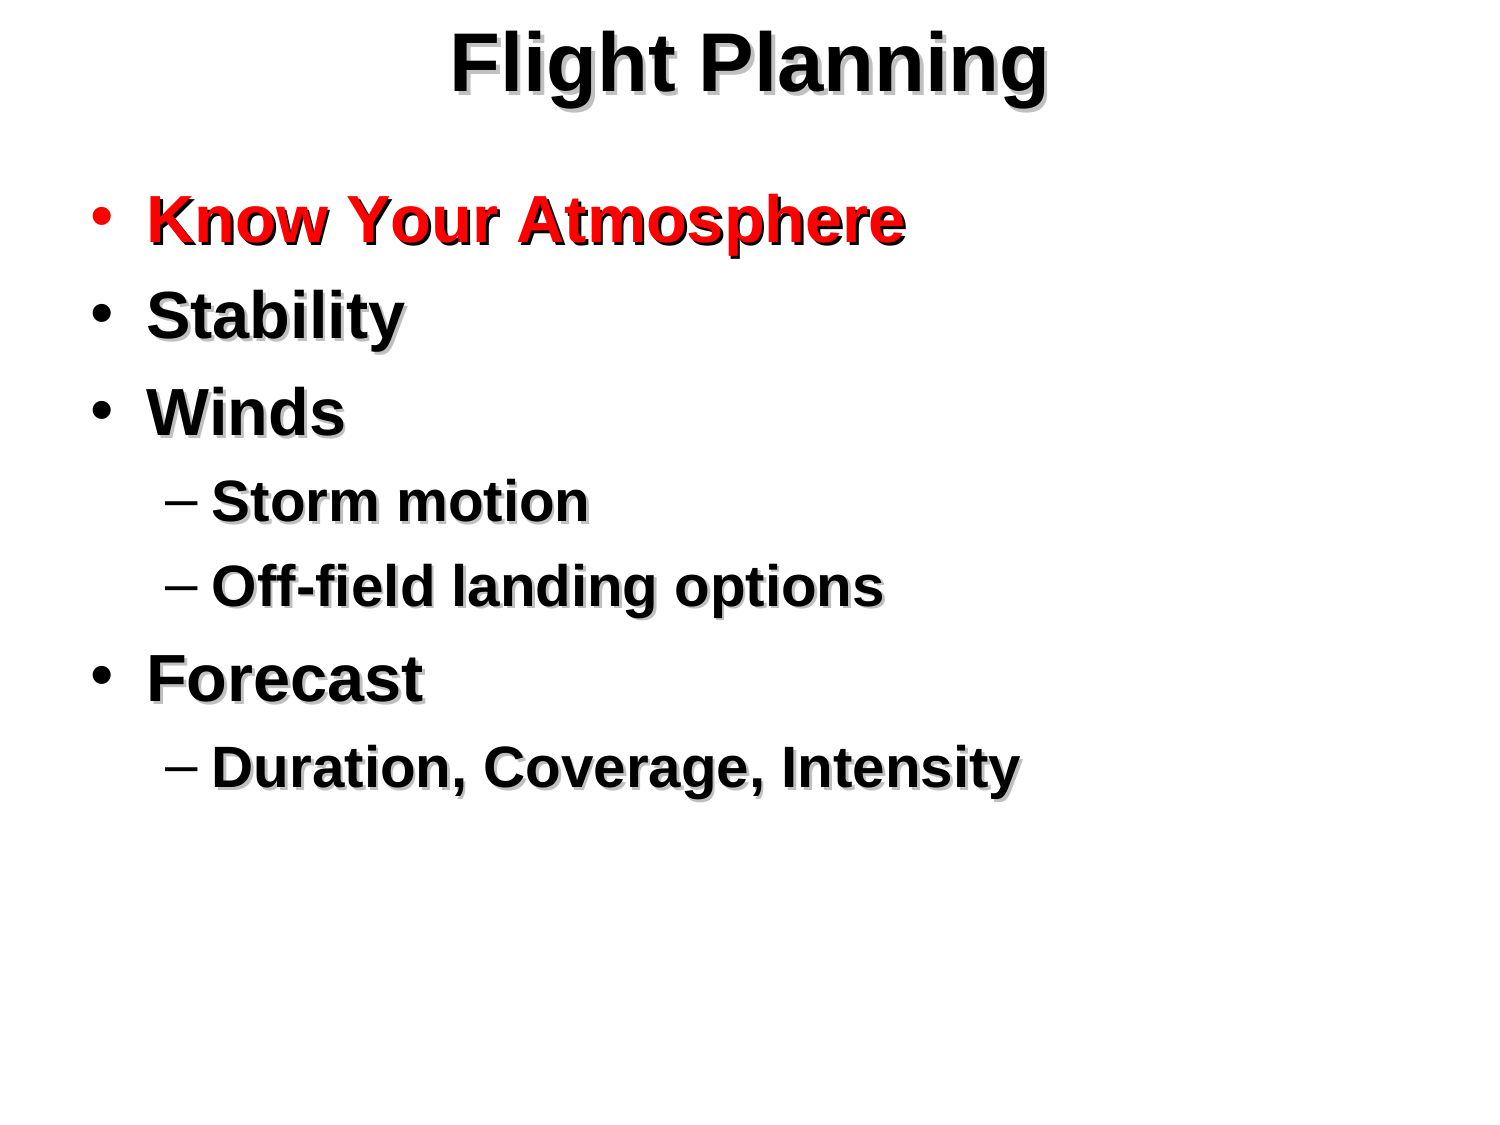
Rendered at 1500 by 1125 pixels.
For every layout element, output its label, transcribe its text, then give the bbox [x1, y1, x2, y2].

title Flight Planning [0, 3, 1500, 113]
list Know Your Atmosphere Stability Winds Storm motion Off-field landing options Forecast Duration, Coverage, Intensity [75, 168, 1426, 911]
